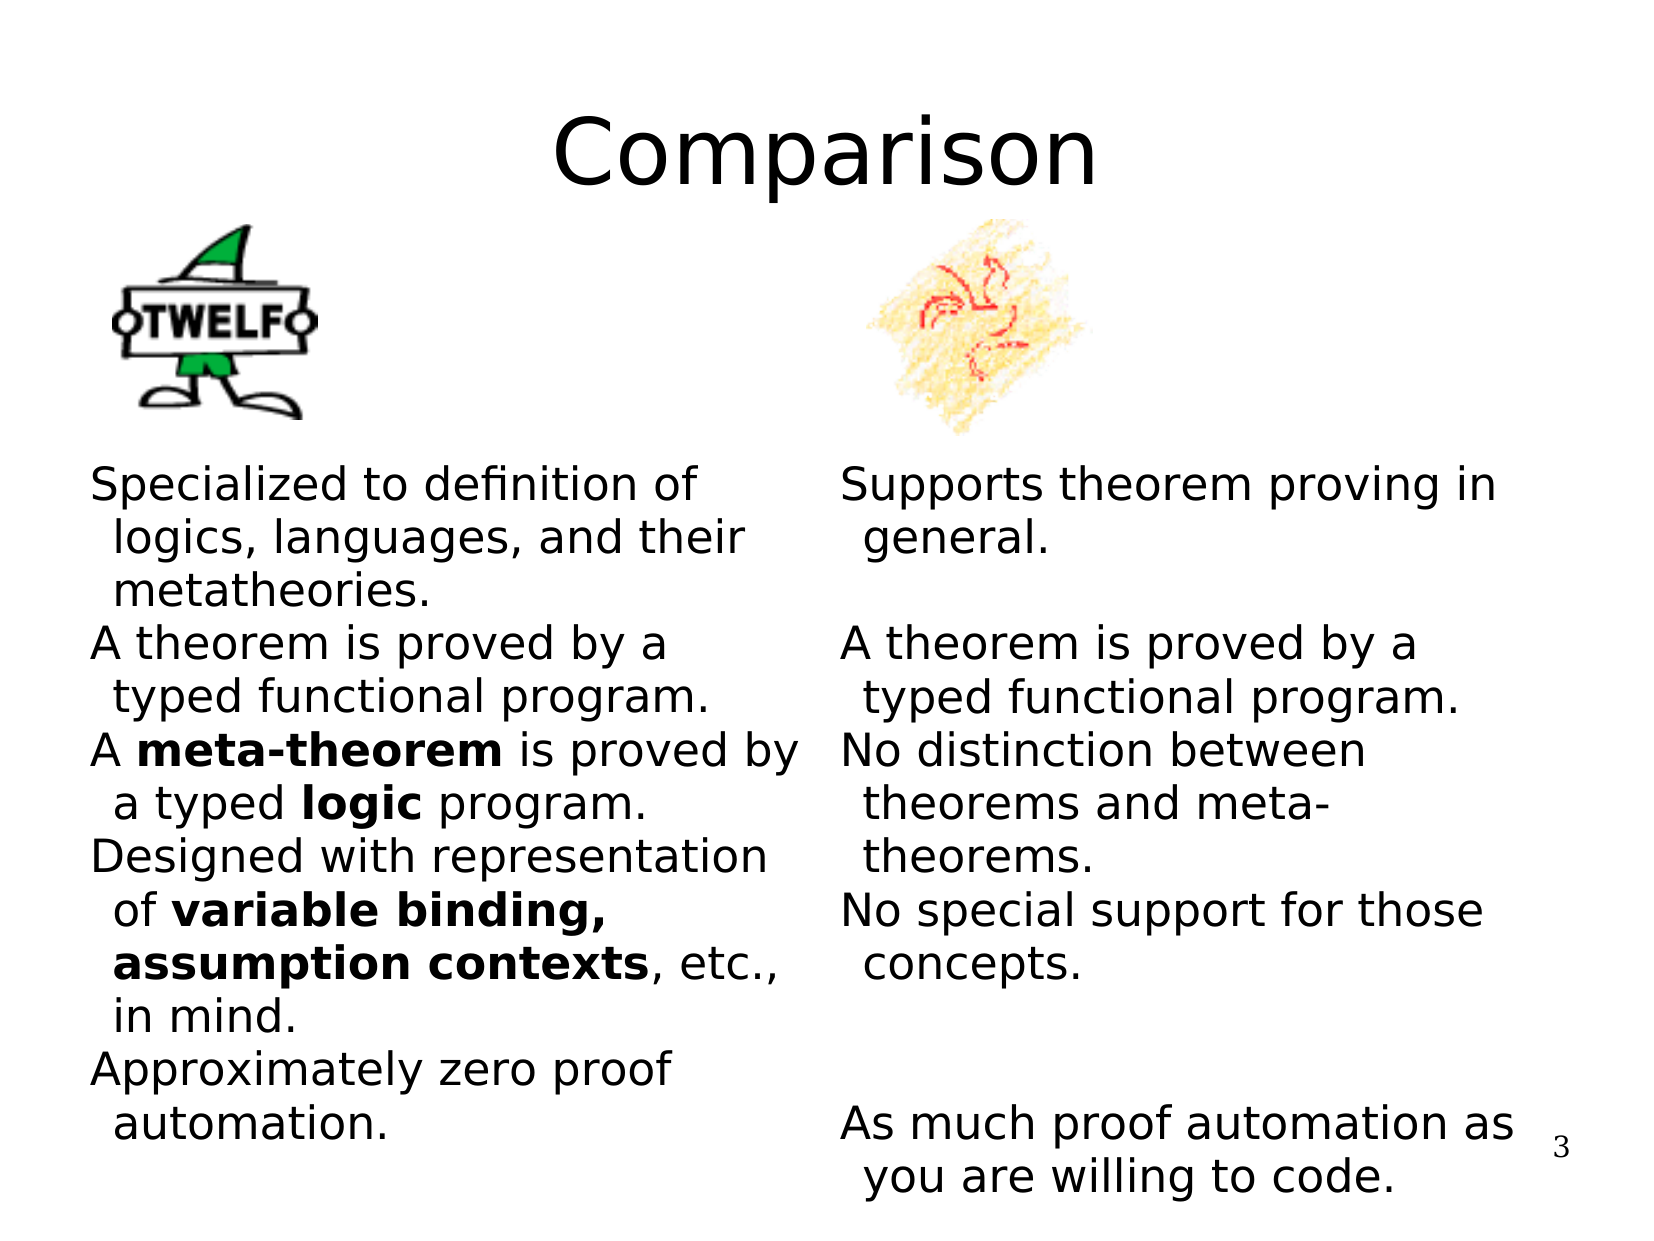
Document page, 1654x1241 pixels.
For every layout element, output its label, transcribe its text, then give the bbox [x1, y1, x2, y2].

title Comparison [82, 56, 1571, 250]
picture [866, 219, 1093, 436]
text_box Supports theorem proving in general. A theorem is proved by a typed functional program. No distinction between theorems and meta-theorems. No special support for those concepts. As much proof automation as you are willing to code. [825, 450, 1576, 1158]
text_box Specialized to definition of logics, languages, and their metatheories. A theorem is proved by a typed functional program. A meta-theorem is proved by a typed logic program. Designed with representation of variable binding, assumption contexts, etc., in mind. Approximately zero proof automation. [75, 450, 825, 1158]
picture [112, 224, 318, 420]
